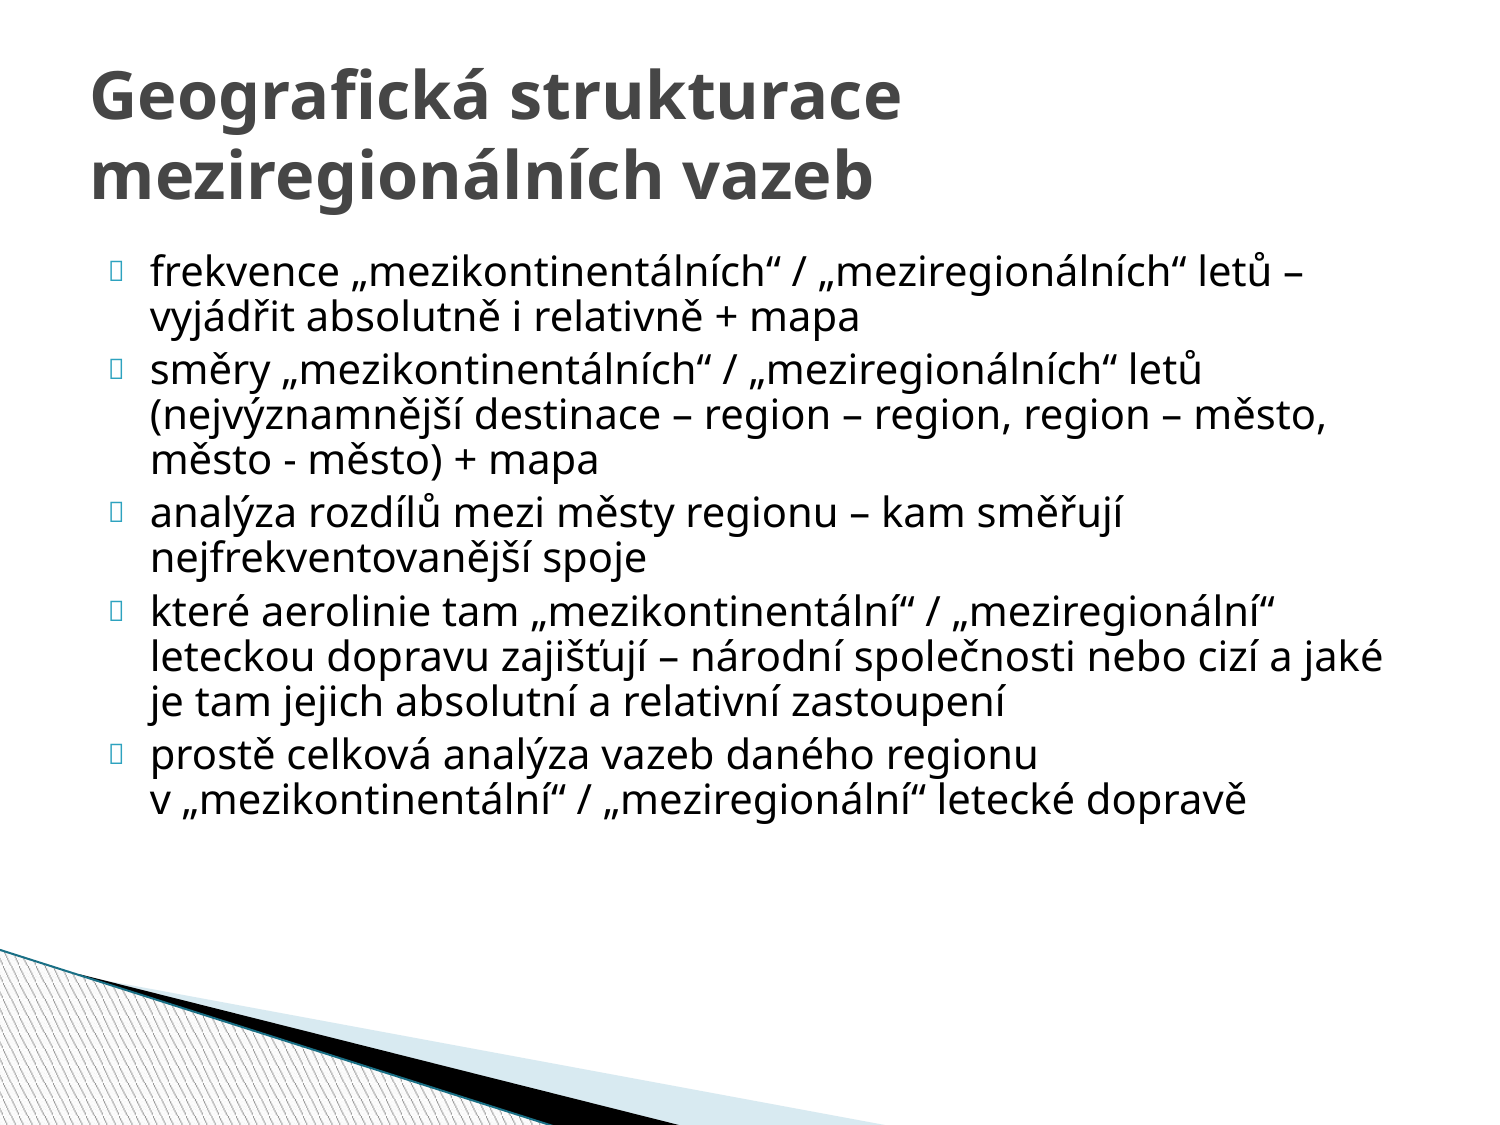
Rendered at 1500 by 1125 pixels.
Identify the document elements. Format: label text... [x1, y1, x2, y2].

title Geografická strukturace meziregionálních vazeb [75, 45, 1425, 233]
picture [0, 952, 543, 1125]
list frekvence „mezikontinentálních“ / „meziregionálních“ letů – vyjádřit absolutně i relativně + mapa směry „mezikontinentálních“ / „meziregionálních“ letů (nejvýznamnější destinace – region – region, region – město, město - město) + mapa analýza rozdílů mezi městy regionu – kam směřují nejfrekventovanější spoje které aerolinie tam „mezikontinentální“ / „meziregionální“ leteckou dopravu zajišťují – národní společnosti nebo cizí a jaké je tam jejich absolutní a relativní zastoupení prostě celková analýza vazeb daného regionu v „mezikontinentální“ / „meziregionální“ letecké dopravě [75, 243, 1425, 986]
